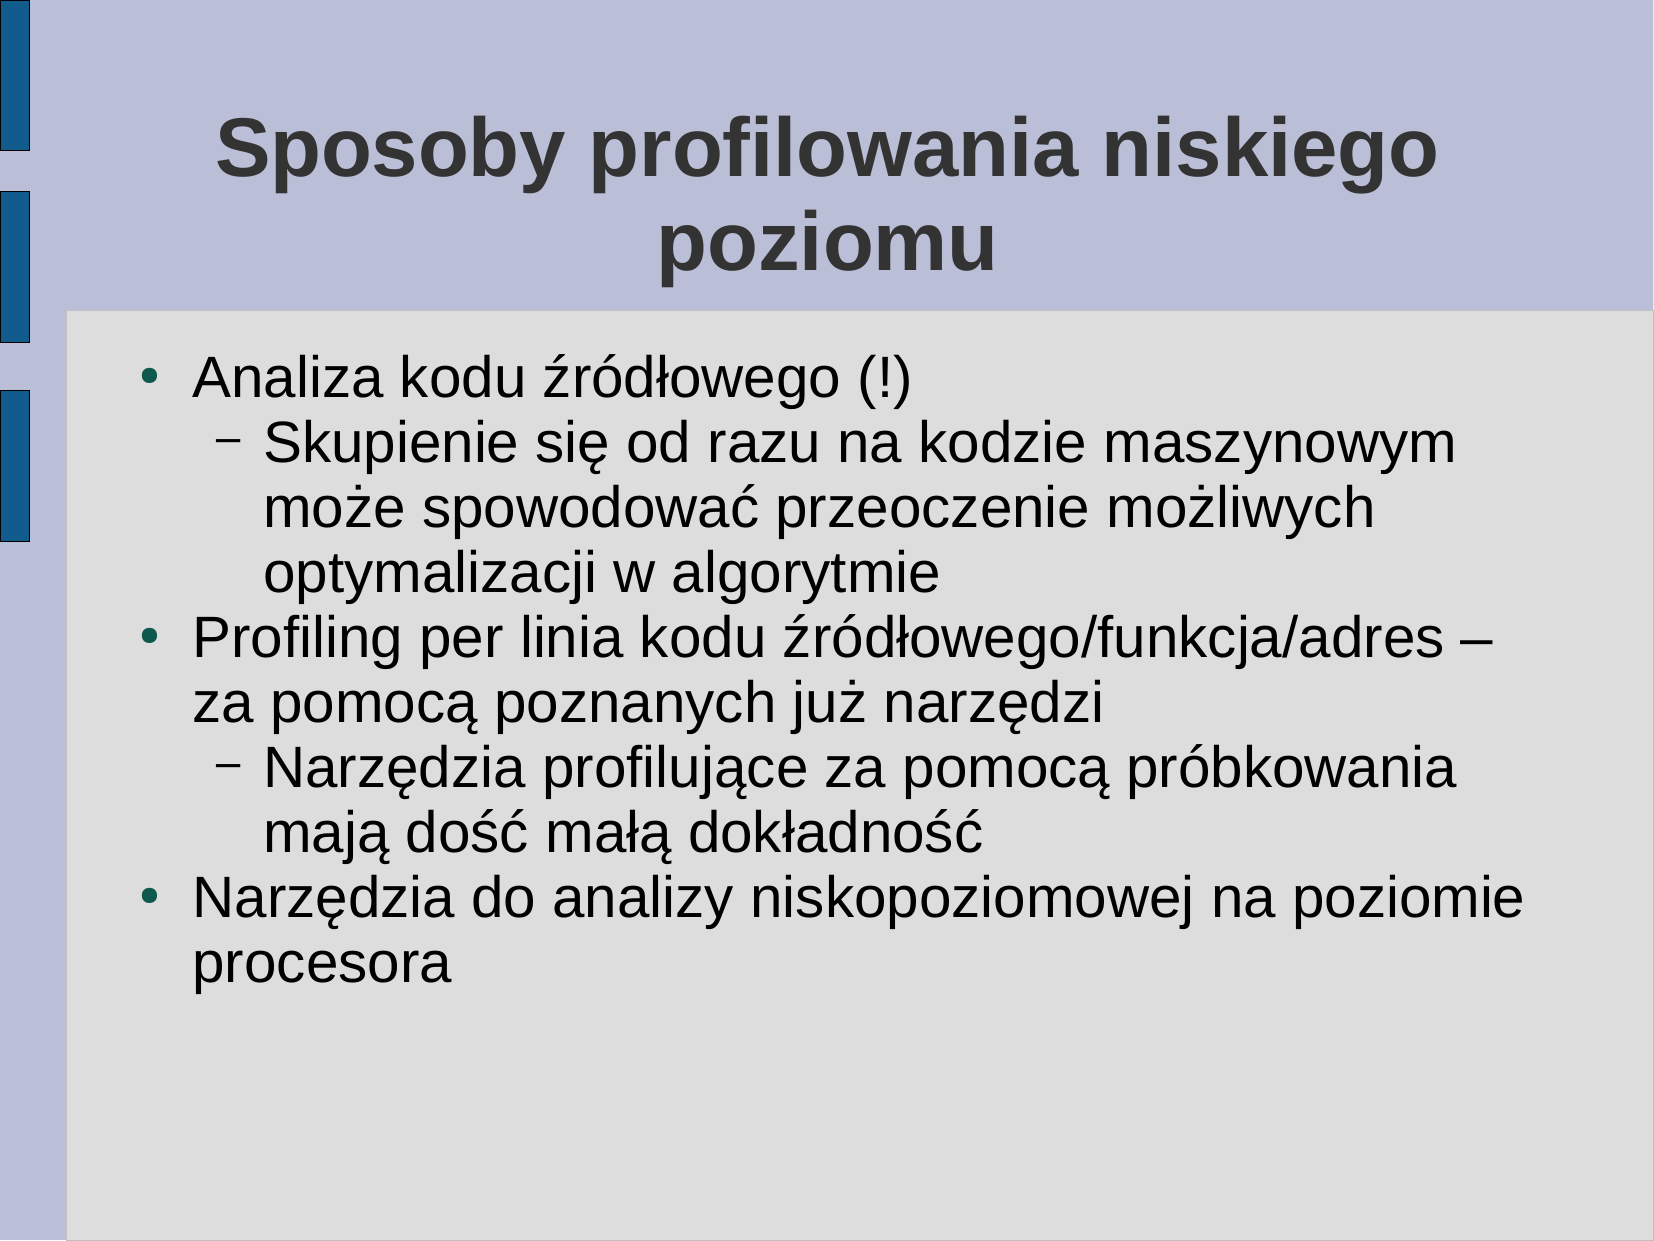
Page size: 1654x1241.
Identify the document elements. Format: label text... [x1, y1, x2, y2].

title Sposoby profilowania niskiego poziomu [121, 91, 1534, 299]
list Analiza kodu źródłowego (!) Skupienie się od razu na kodzie maszynowym może spowodować przeoczenie możliwych optymalizacji w algorytmie Profiling per linia kodu źródłowego/funkcja/adres – za pomocą poznanych już narzędzi Narzędzia profilujące za pomocą próbkowania mają dość małą dokładność Narzędzia do analizy niskopoziomowej na poziomie procesora [121, 344, 1534, 1127]
